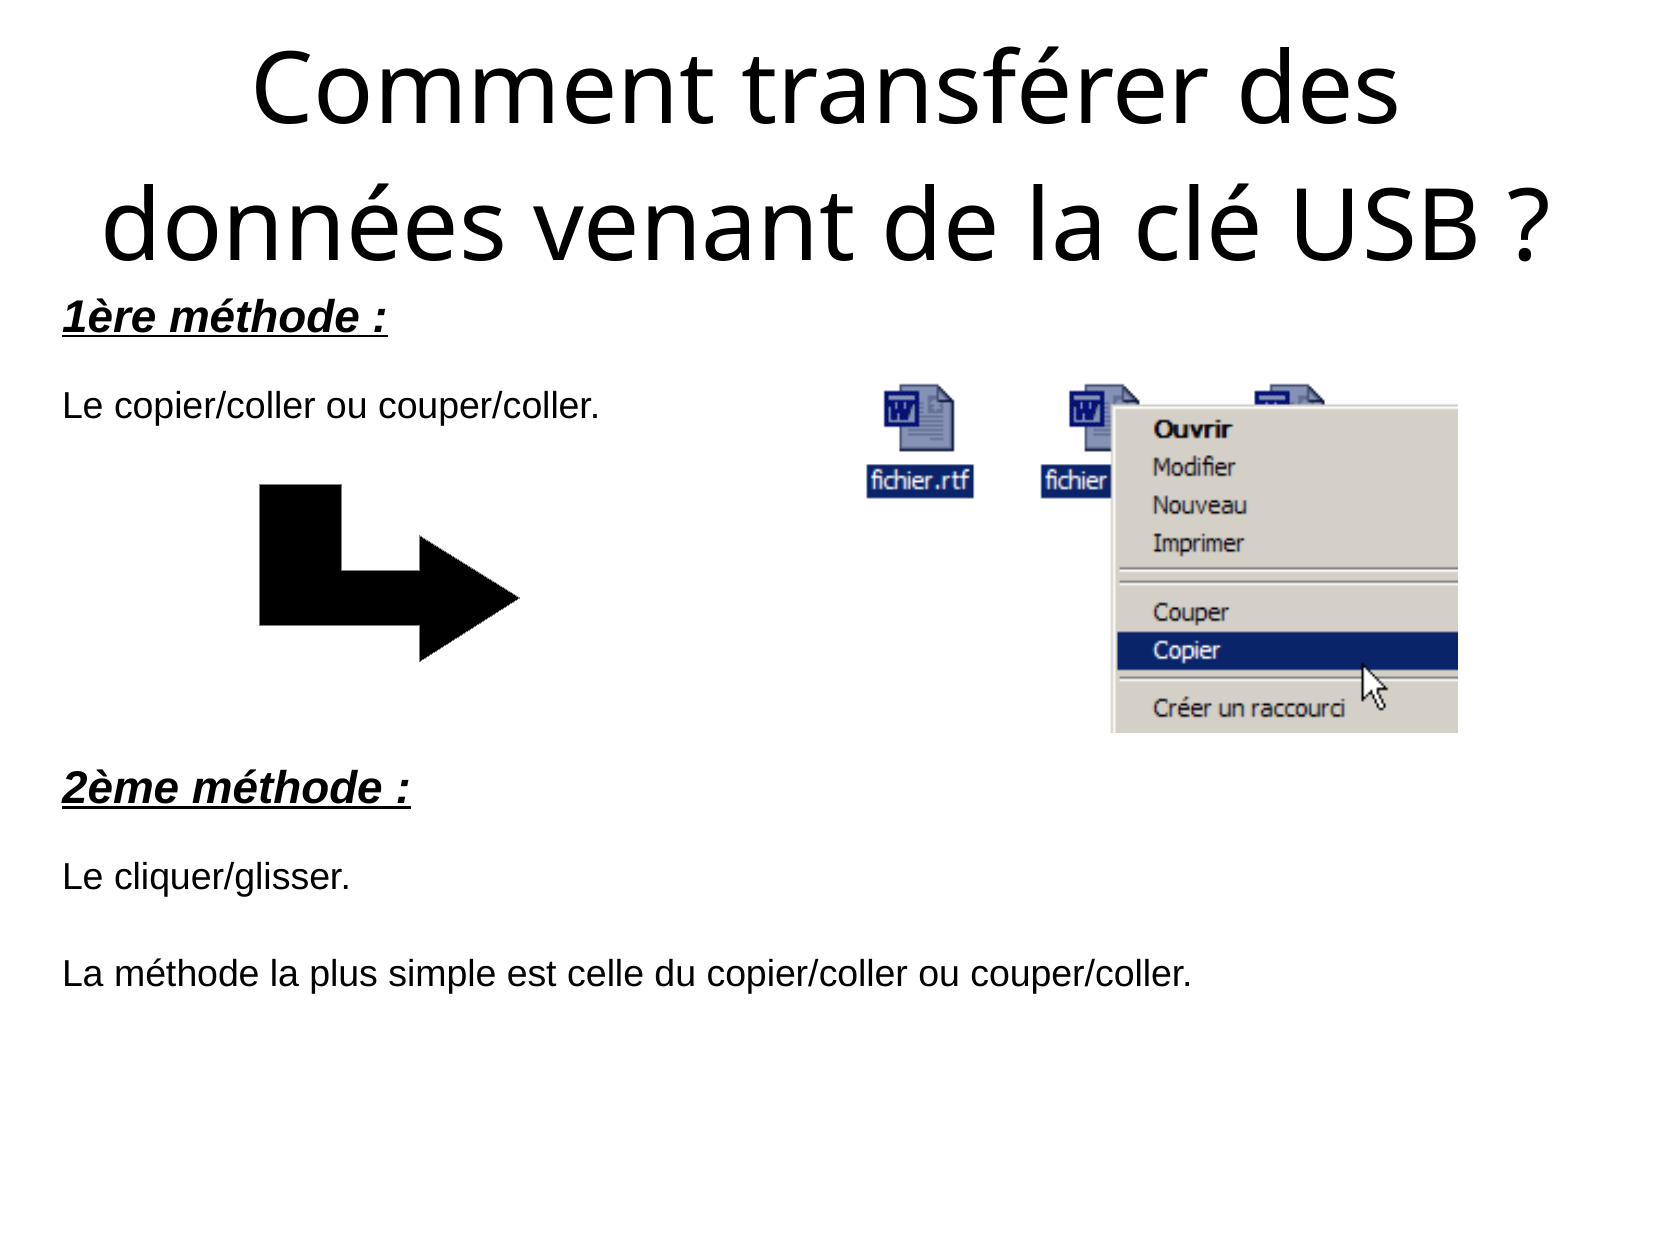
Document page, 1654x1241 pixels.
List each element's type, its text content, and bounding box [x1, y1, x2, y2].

text_box [259, 484, 520, 662]
text_box La méthode la plus simple est celle du copier/coller ou couper/coller. [47, 944, 1607, 1002]
picture [826, 376, 1458, 733]
text_box 1ère méthode : Le copier/coller ou couper/coller. 2ème méthode : Le cliquer/glisser. [47, 283, 1607, 907]
title Comment transférer des données venant de la clé USB ? [82, 42, 1571, 264]
